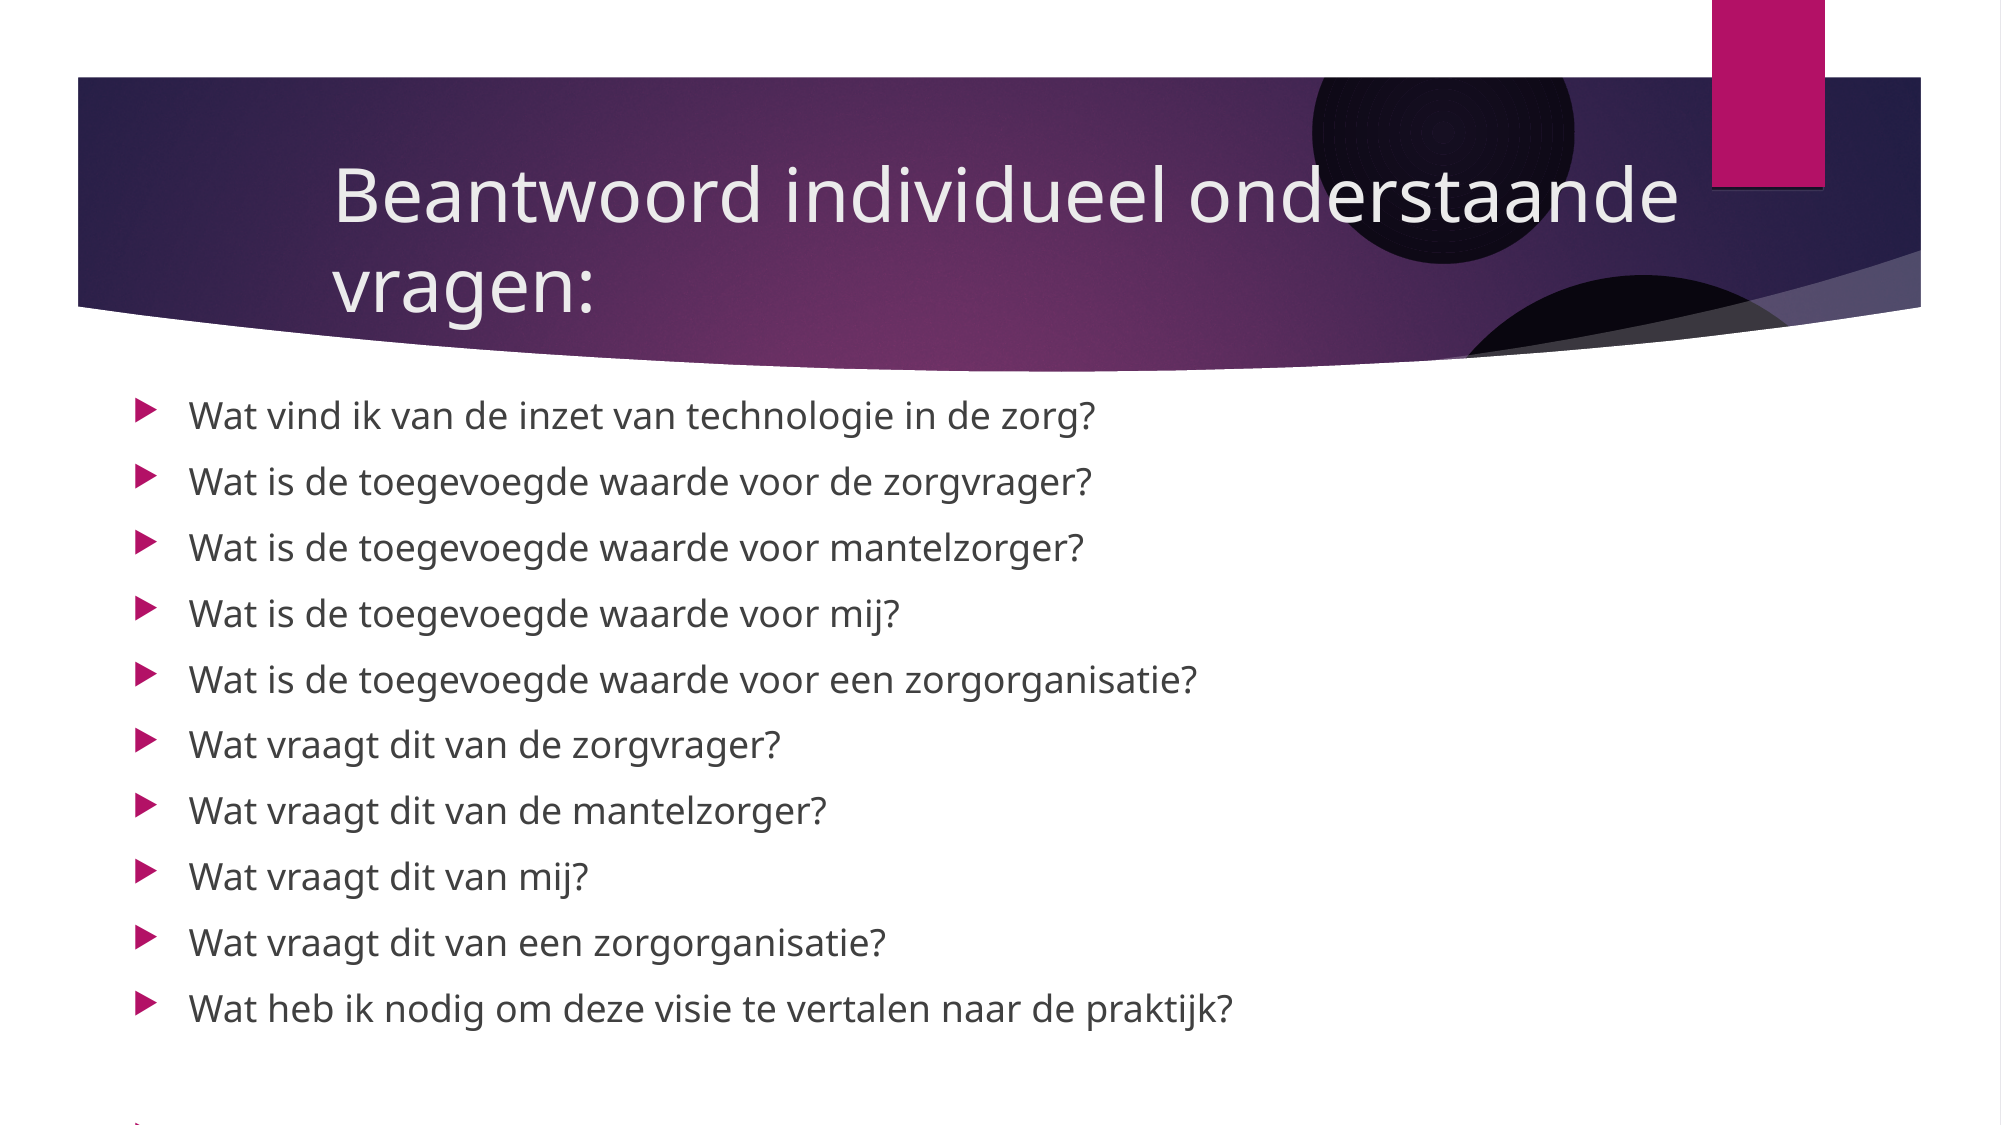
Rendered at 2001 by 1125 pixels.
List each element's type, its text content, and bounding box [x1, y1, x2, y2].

list Wat vind ik van de inzet van technologie in de zorg? Wat is de toegevoegde waarde voor de zorgvrager? Wat is de toegevoegde waarde voor mantelzorger? Wat is de toegevoegde waarde voor mij? Wat is de toegevoegde waarde voor een zorgorganisatie? Wat vraagt dit van de zorgvrager? Wat vraagt dit van de mantelzorger? Wat vraagt dit van mij? Wat vraagt dit van een zorgorganisatie? Wat heb ik nodig om deze visie te vertalen naar de praktijk? [117, 384, 1918, 1125]
title Beantwoord individueel onderstaande vragen: [317, 140, 1755, 335]
